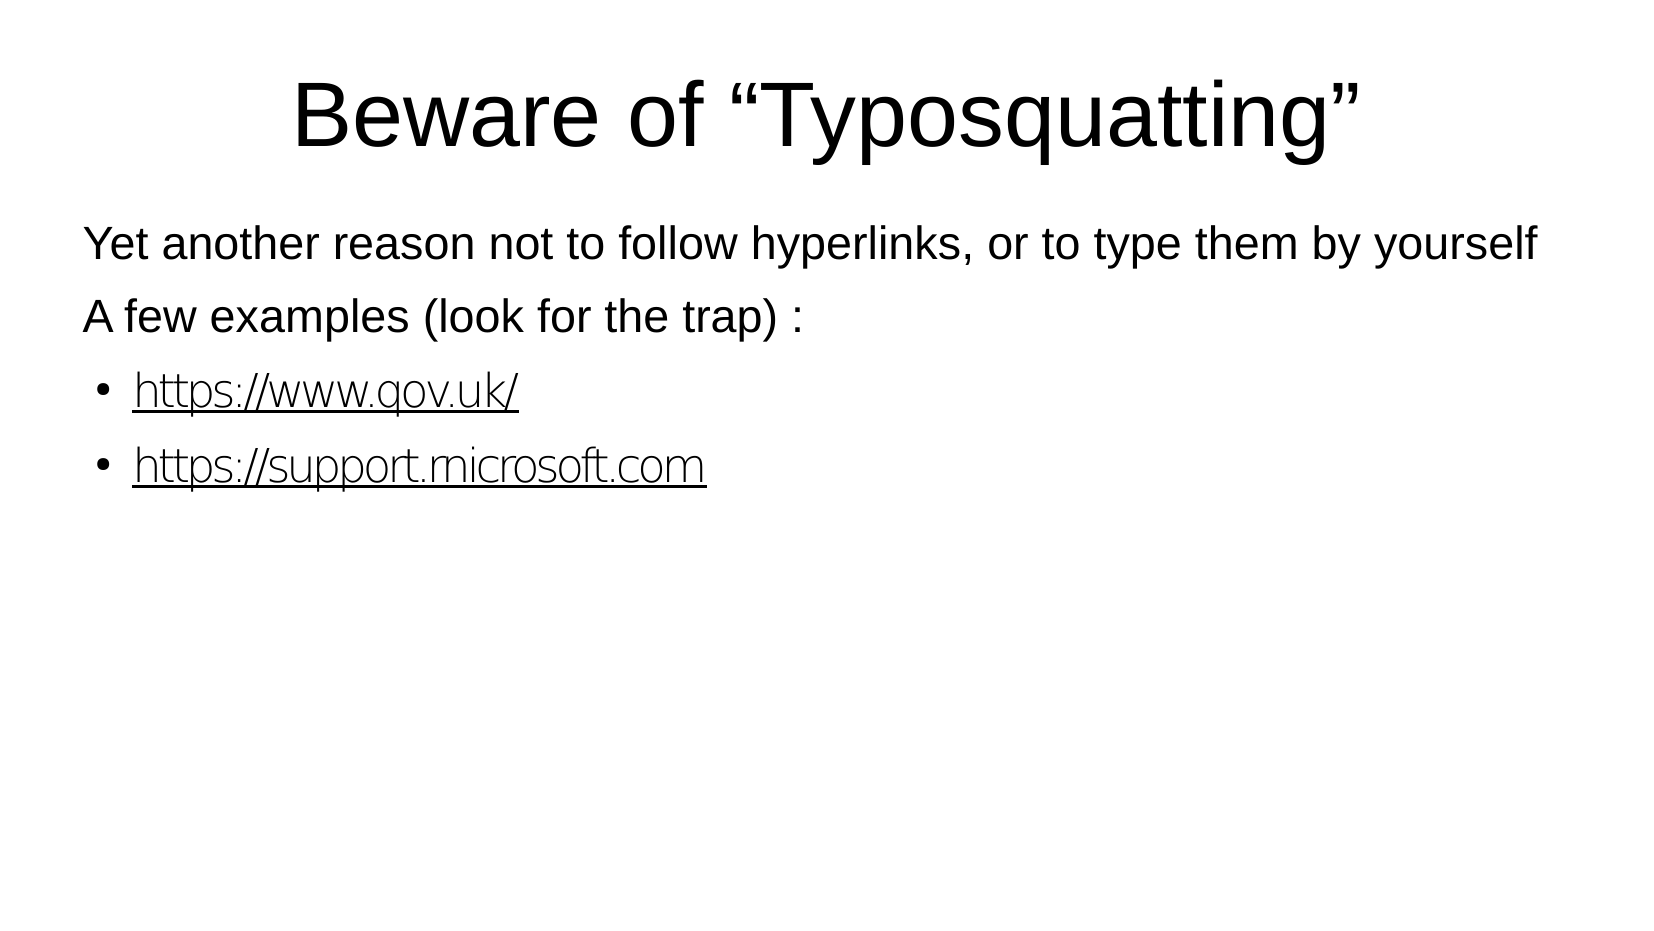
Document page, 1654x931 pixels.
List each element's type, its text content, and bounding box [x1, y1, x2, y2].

title Beware of “Typosquatting” [82, 37, 1571, 193]
list Yet another reason not to follow hyperlinks, or to type them by yourself A few examples (look for the trap) : https://www.qov.uk/ https://support.rnicrosoft.com [82, 217, 1571, 758]
